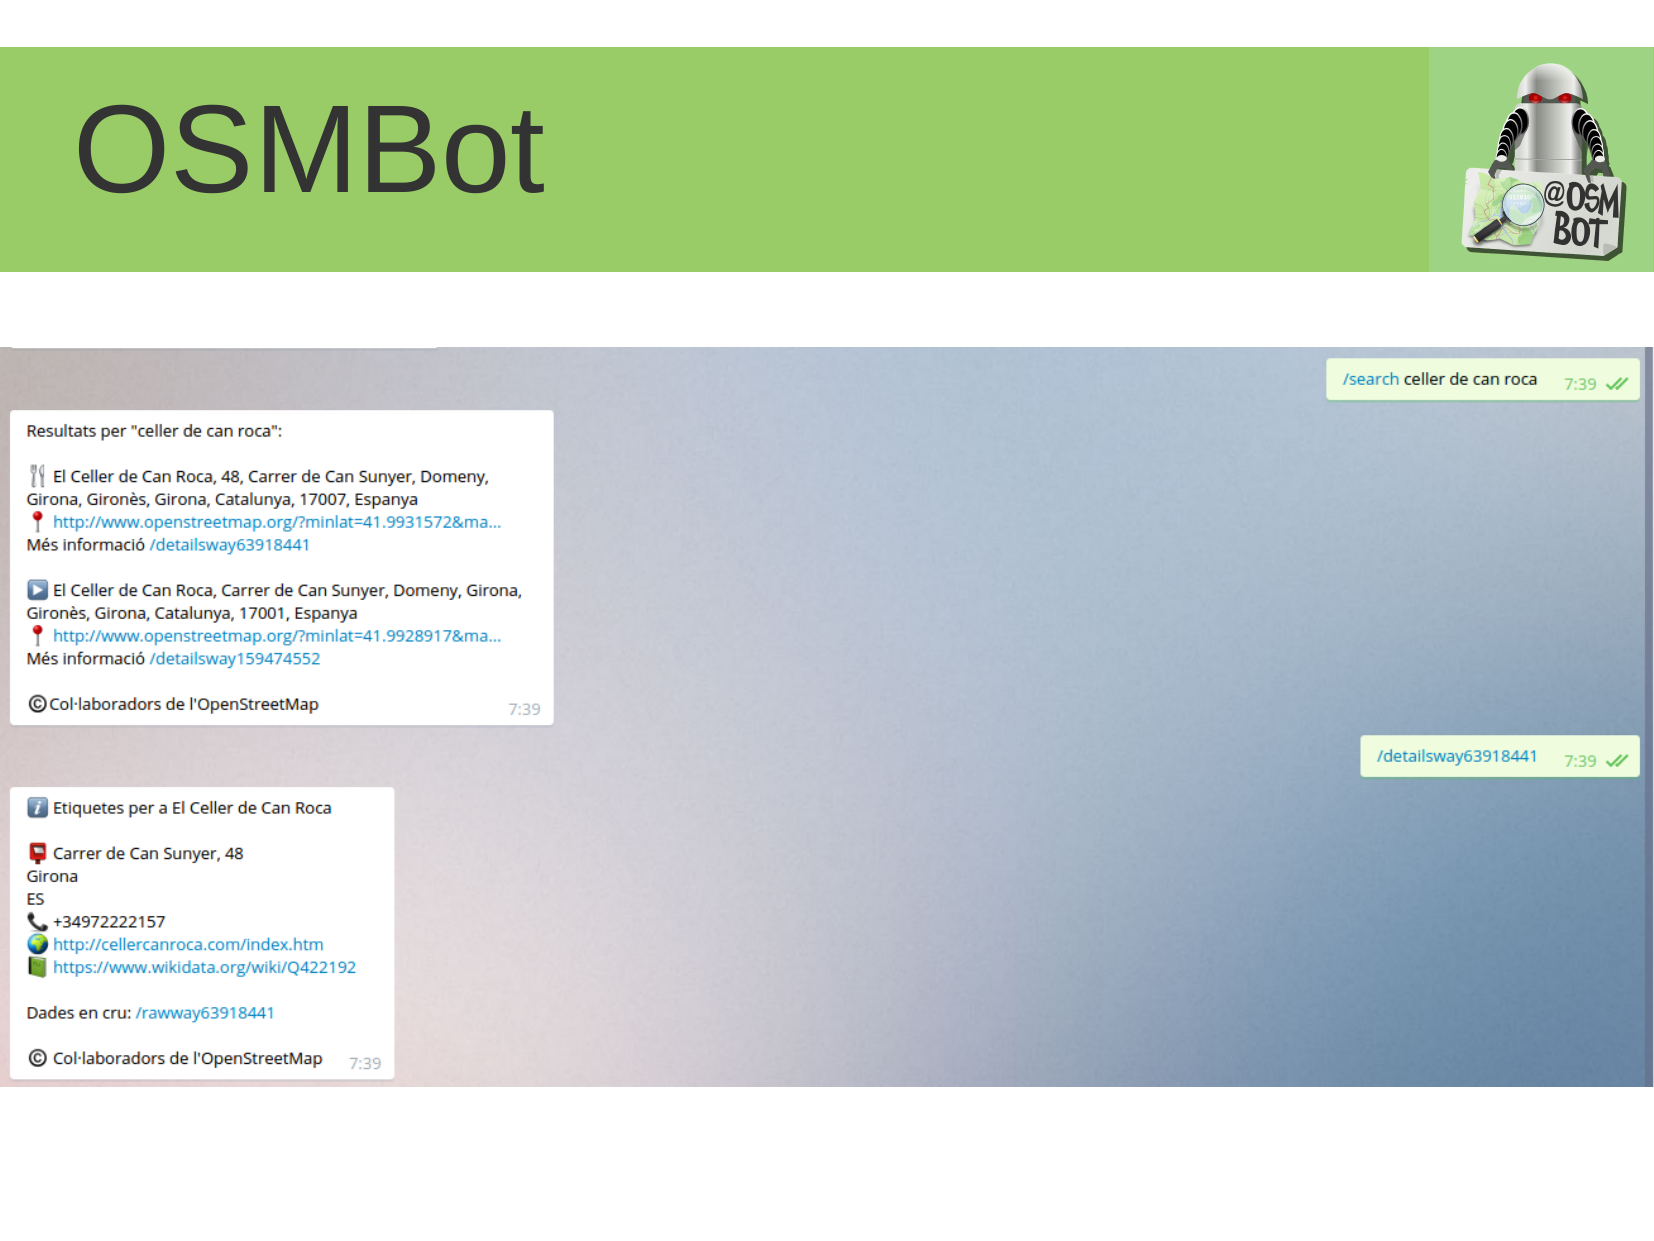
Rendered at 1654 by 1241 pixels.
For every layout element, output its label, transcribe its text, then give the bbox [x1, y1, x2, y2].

picture [0, 347, 1654, 1087]
text_box OSMBot [59, 71, 1429, 227]
picture [1429, 47, 1654, 272]
text_box [0, 47, 1429, 272]
